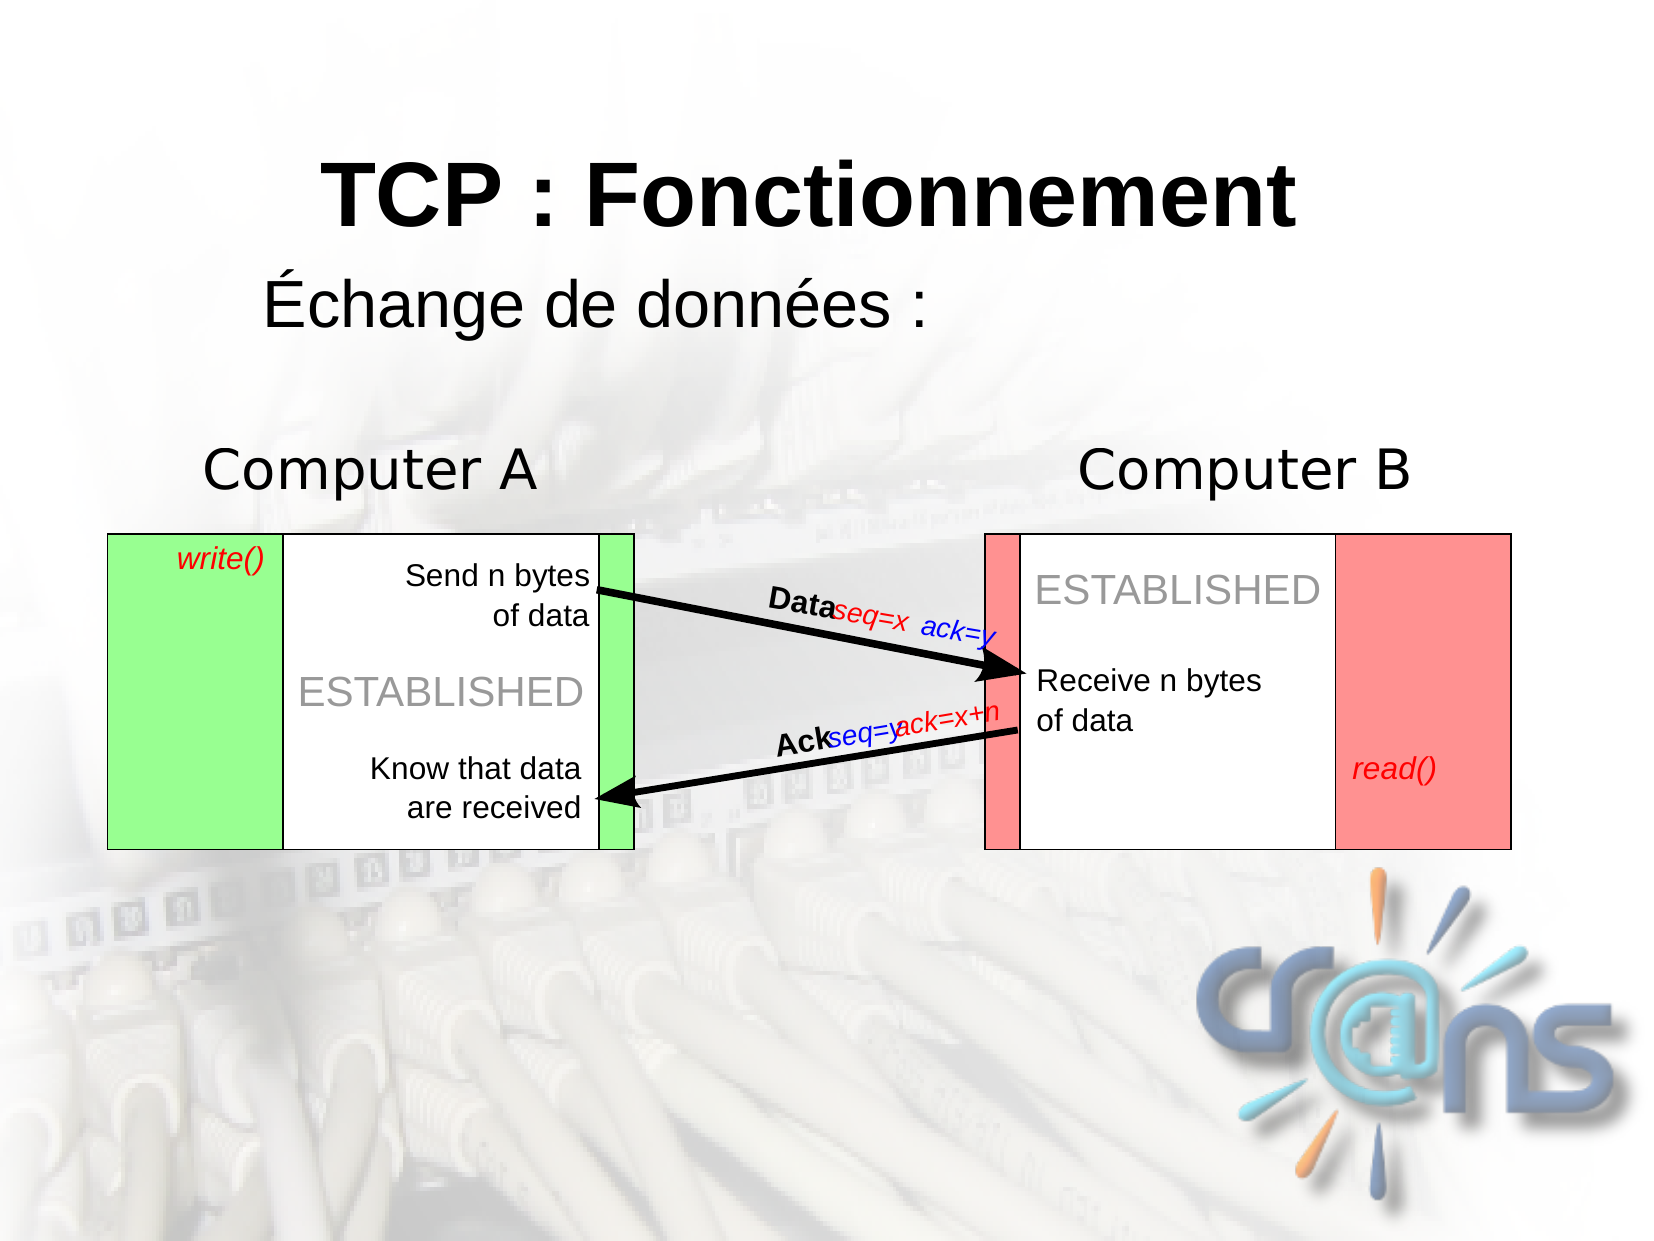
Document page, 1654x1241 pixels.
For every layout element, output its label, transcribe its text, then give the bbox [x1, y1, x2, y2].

title TCP : Fonctionnement [82, 90, 1536, 298]
picture [0, 0, 1654, 1241]
text_box Échange de données : [248, 259, 1477, 350]
